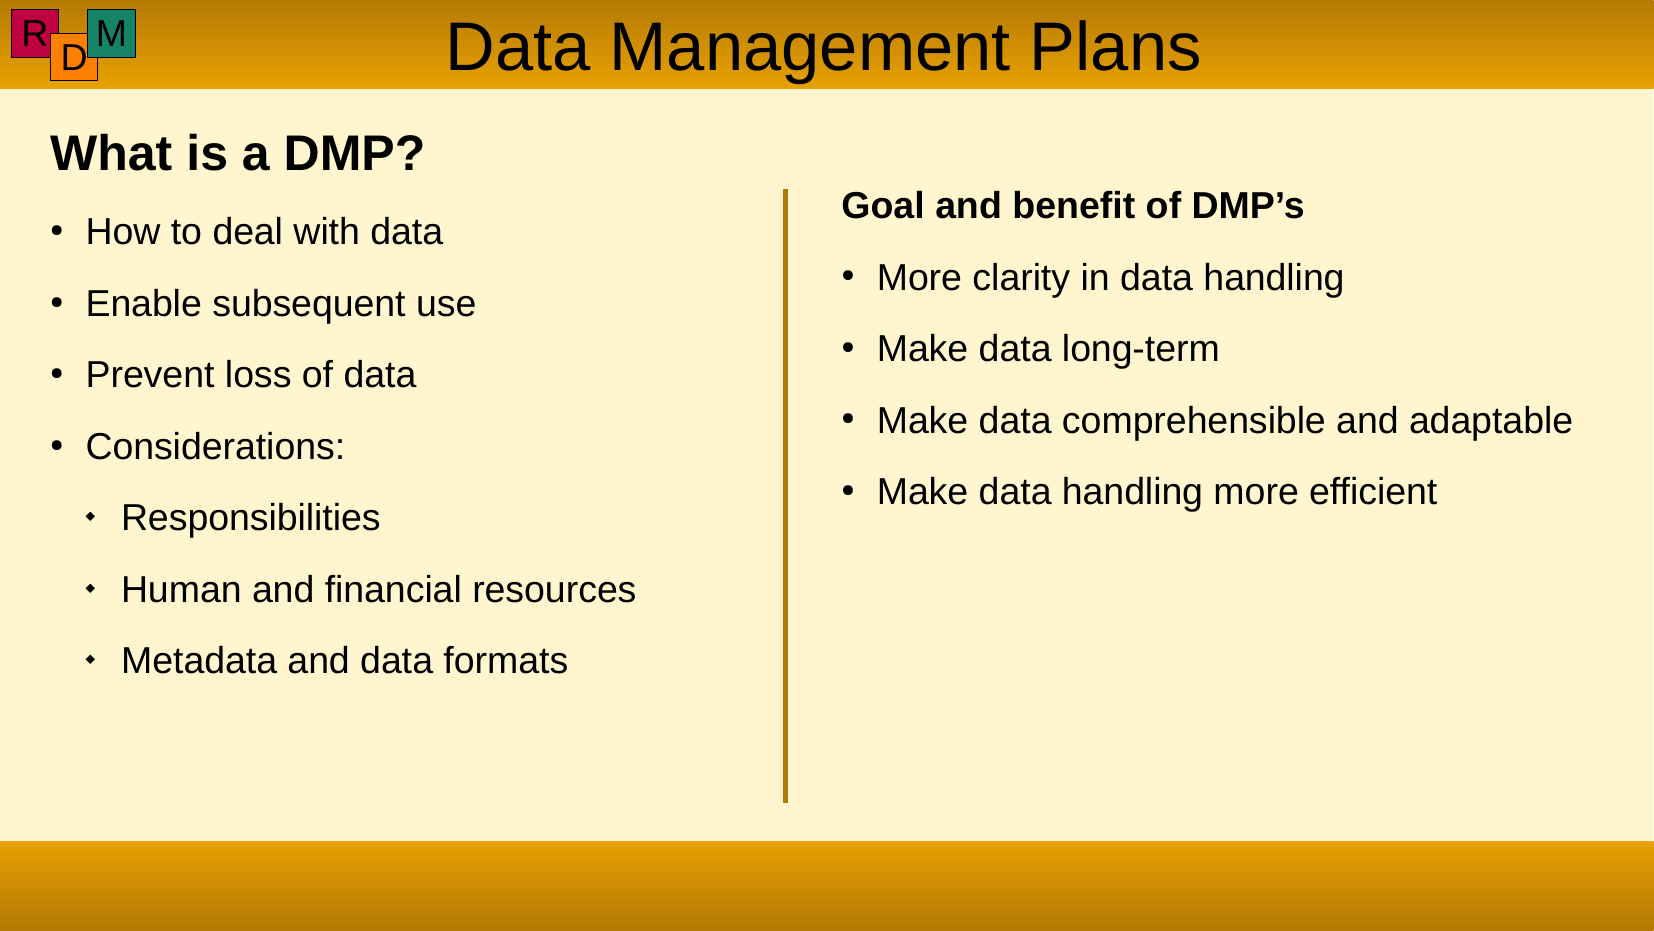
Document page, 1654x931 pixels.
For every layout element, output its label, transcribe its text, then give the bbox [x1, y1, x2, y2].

text_box R [11, 9, 59, 58]
text_box M [87, 9, 136, 58]
text_box What is a DMP? How to deal with data Enable subsequent use Prevent loss of data Considerations: Responsibilities Human and financial resources Metadata and data formats [35, 118, 768, 690]
text_box Goal and benefit of DMP’s More clarity in data handling Make data long-term Make data comprehensible and adaptable Make data handling more efficient [826, 177, 1619, 534]
title Data Management Plans [33, 7, 1615, 85]
text_box D [50, 33, 98, 81]
